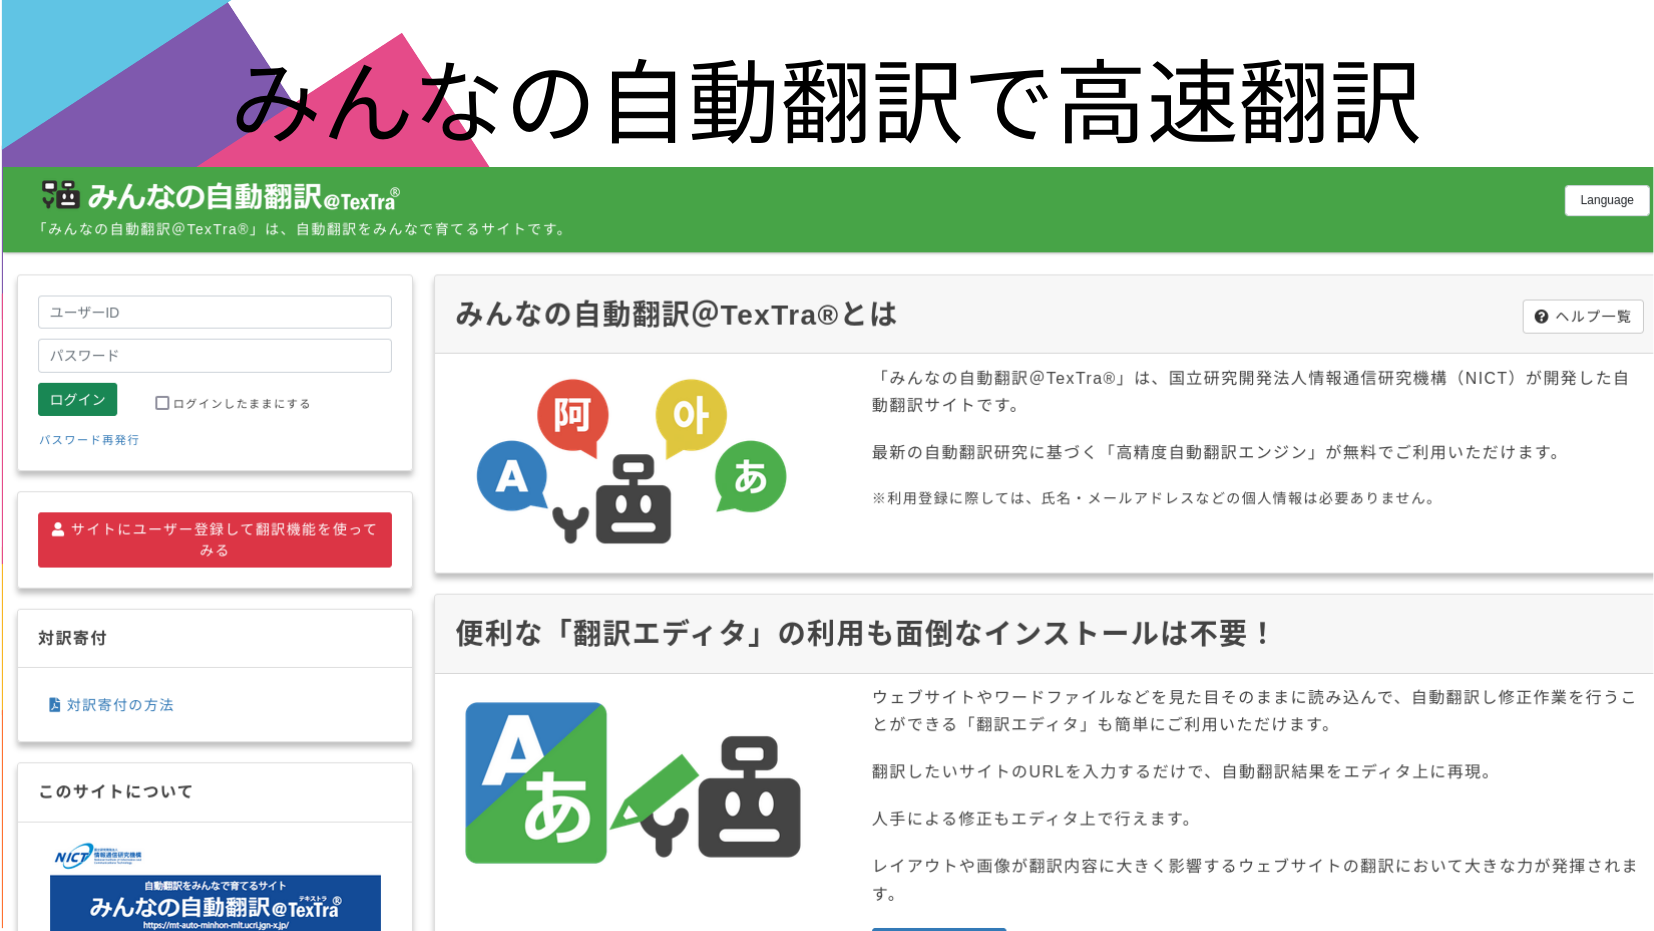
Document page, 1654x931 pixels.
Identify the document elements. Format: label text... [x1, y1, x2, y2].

title みんなの自動翻訳で高速翻訳 [29, 29, 1625, 163]
picture [3, 167, 1654, 931]
